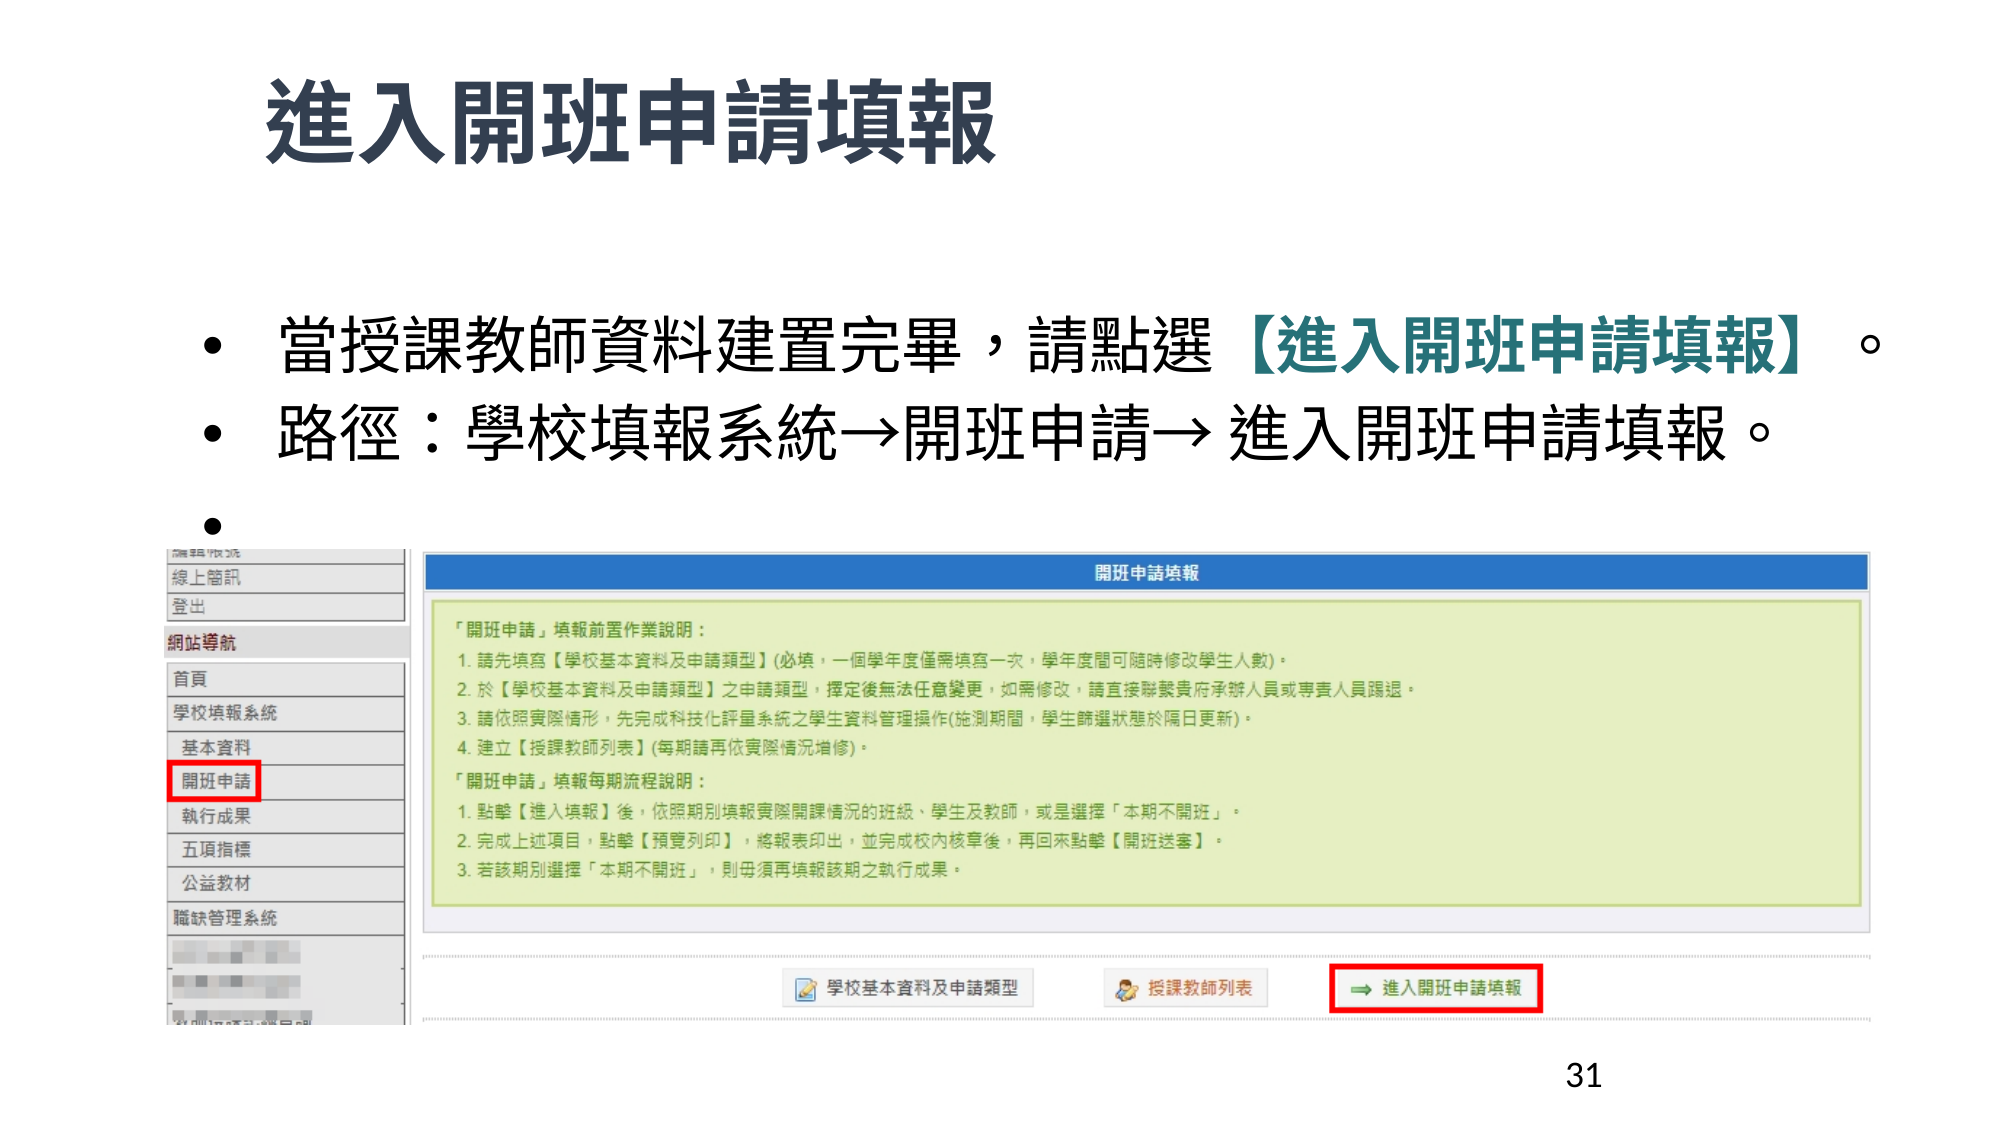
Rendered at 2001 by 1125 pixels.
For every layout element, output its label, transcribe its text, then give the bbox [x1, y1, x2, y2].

text_box [1550, 1042, 2000, 1103]
subtitle 當授課教師資料建置完畢，請點選【進入開班申請填報】。 路徑：學校填報系統→開班申請→ 進入開班申請填報。 [186, 306, 1900, 996]
picture [164, 549, 1878, 1025]
text_box 進入開班申請填報 [250, 58, 1014, 183]
